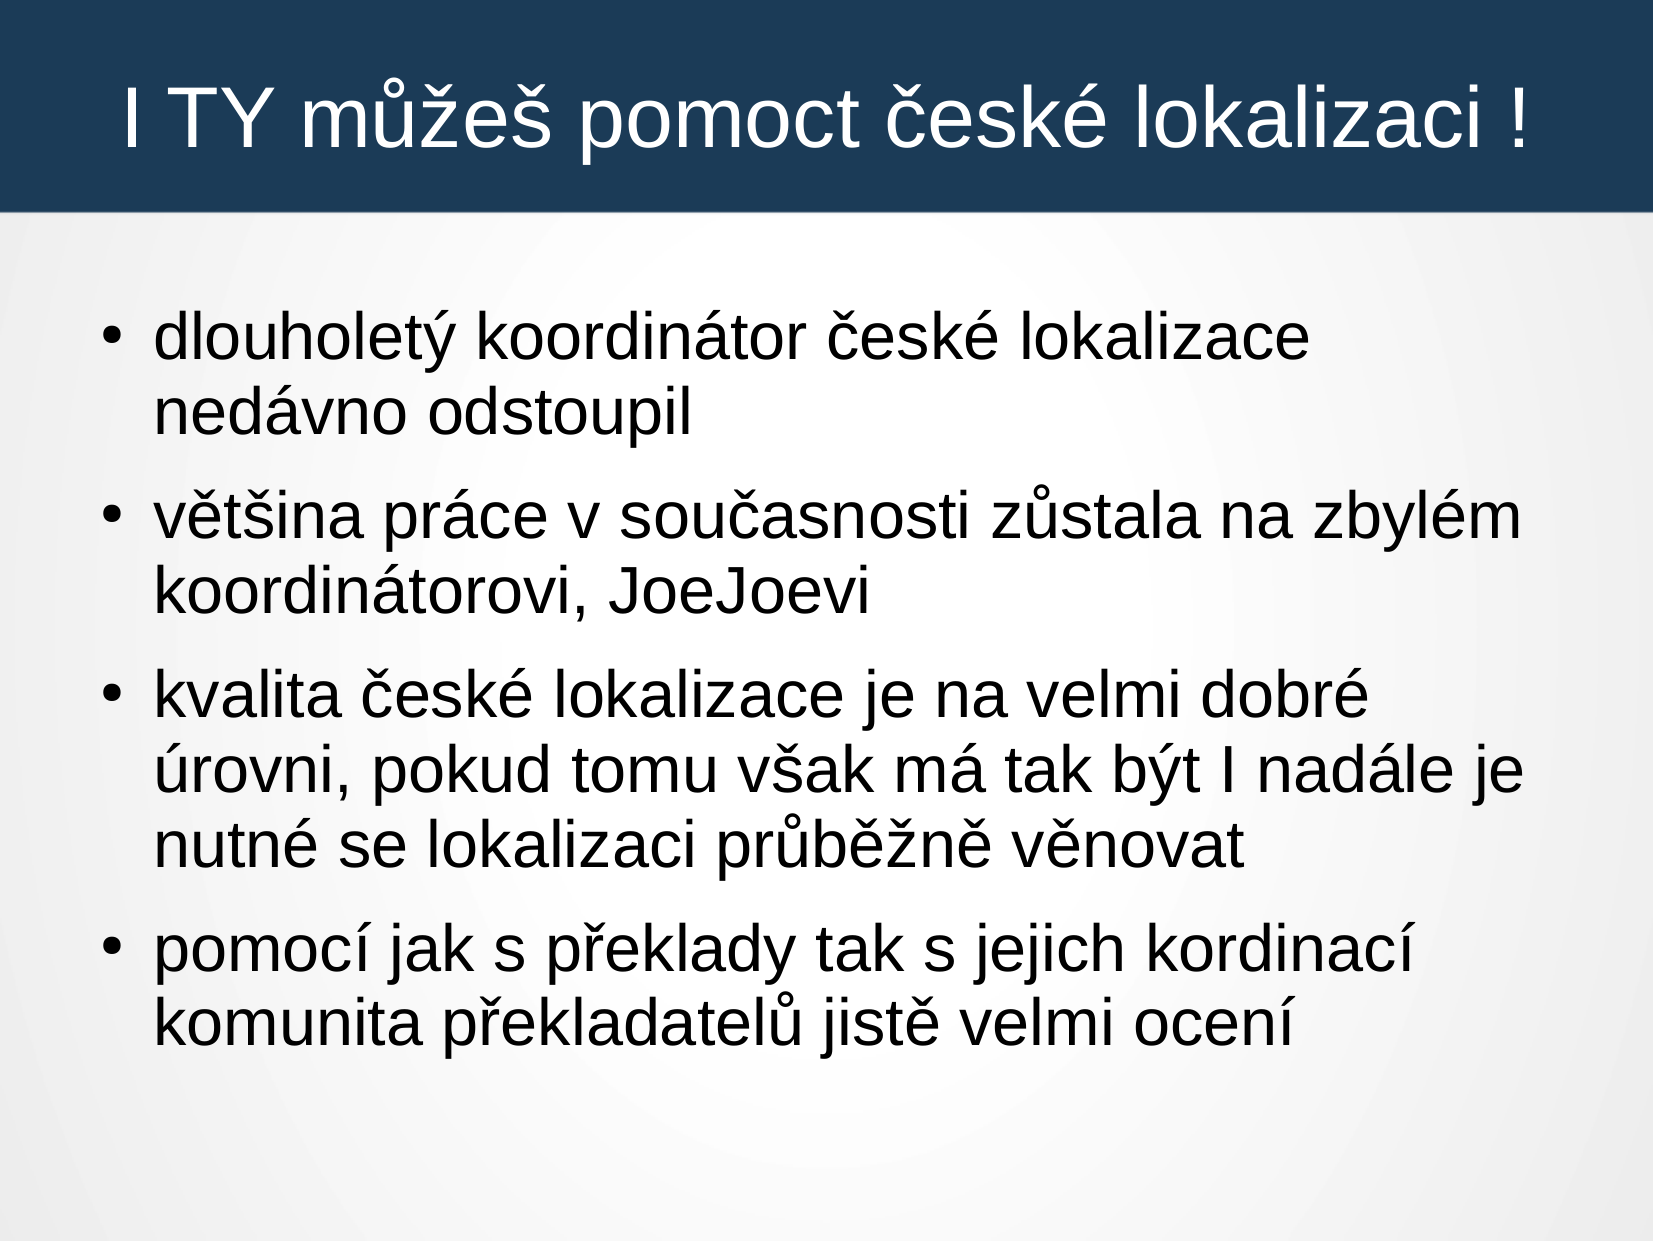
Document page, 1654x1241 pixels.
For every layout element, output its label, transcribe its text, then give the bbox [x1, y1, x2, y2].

picture [0, 0, 1653, 1241]
list dlouholetý koordinátor české lokalizace nedávno odstoupil většina práce v současnosti zůstala na zbylém koordinátorovi, JoeJoevi kvalita české lokalizace je na velmi dobré úrovni, pokud tomu však má tak být I nadále je nutné se lokalizaci průběžně věnovat pomocí jak s překlady tak s jejich kordinací komunita překladatelů jistě velmi ocení [82, 299, 1571, 1146]
title I TY můžeš pomoct české lokalizaci ! [82, 47, 1571, 189]
